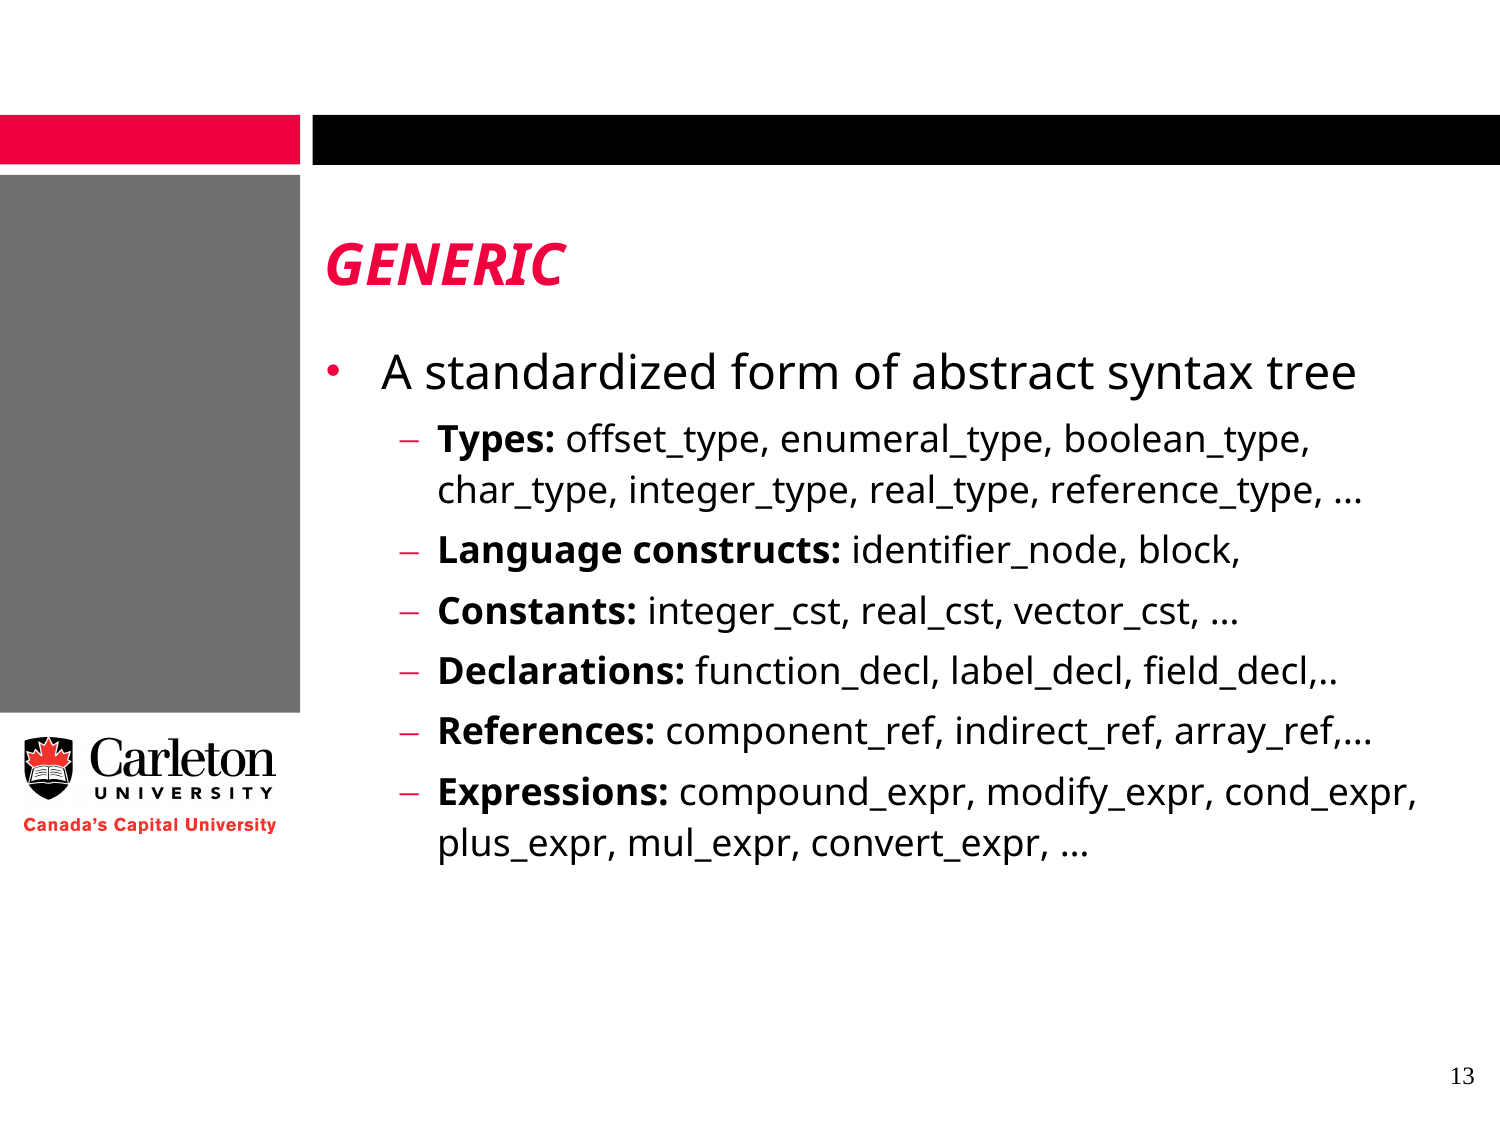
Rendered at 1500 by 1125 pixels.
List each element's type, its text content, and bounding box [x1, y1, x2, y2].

picture [24, 737, 276, 834]
list A standardized form of abstract syntax tree Types: offset_type, enumeral_type, boolean_type, char_type, integer_type, real_type, reference_type, ... Language constructs: identifier_node, block, Constants: integer_cst, real_cst, vector_cst, … Declarations: function_decl, label_decl, field_decl,.. References: component_ref, indirect_ref, array_ref,... Expressions: compound_expr, modify_expr, cond_expr, plus_expr, mul_expr, convert_expr, … [324, 324, 1450, 1053]
title GENERIC [324, 194, 1450, 324]
